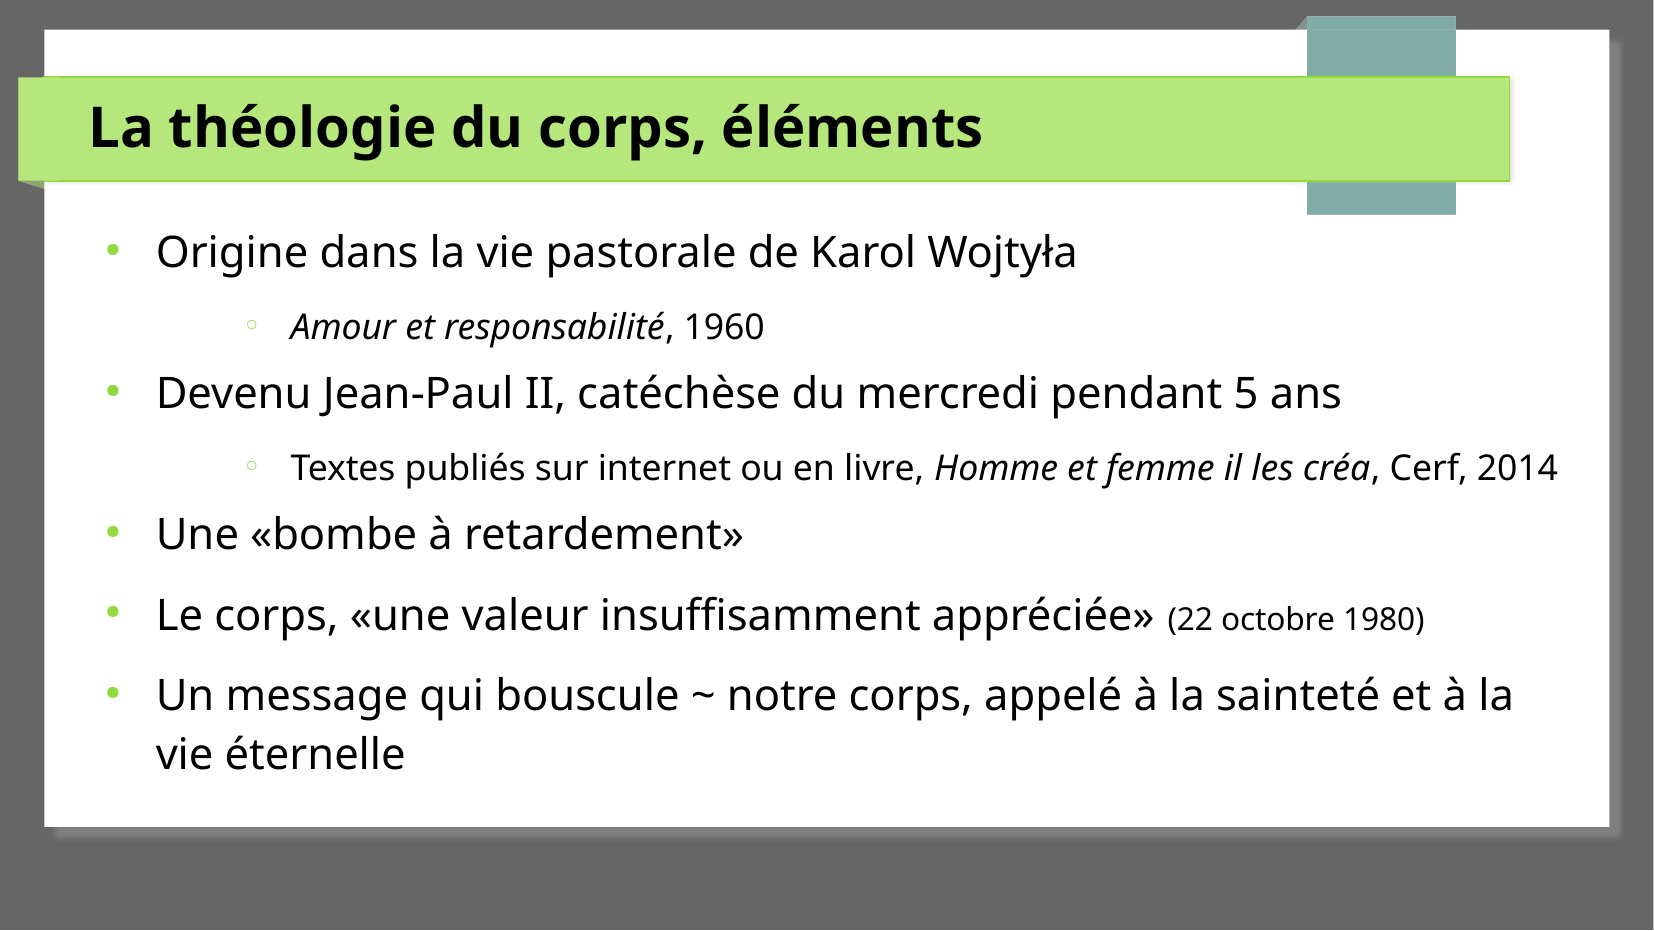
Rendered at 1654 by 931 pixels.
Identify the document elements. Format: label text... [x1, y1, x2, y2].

list Origine dans la vie pastorale de Karol Wojtyła Amour et responsabilité, 1960 Devenu Jean-Paul II, catéchèse du mercredi pendant 5 ans Textes publiés sur internet ou en livre, Homme et femme il les créa, Cerf, 2014 Une «bombe à retardement» Le corps, «une valeur insuffisamment appréciée» (22 octobre 1980) Un message qui bouscule ~ notre corps, appelé à la sainteté et à la vie éternelle [88, 221, 1565, 813]
title La théologie du corps, éléments [88, 73, 1506, 178]
